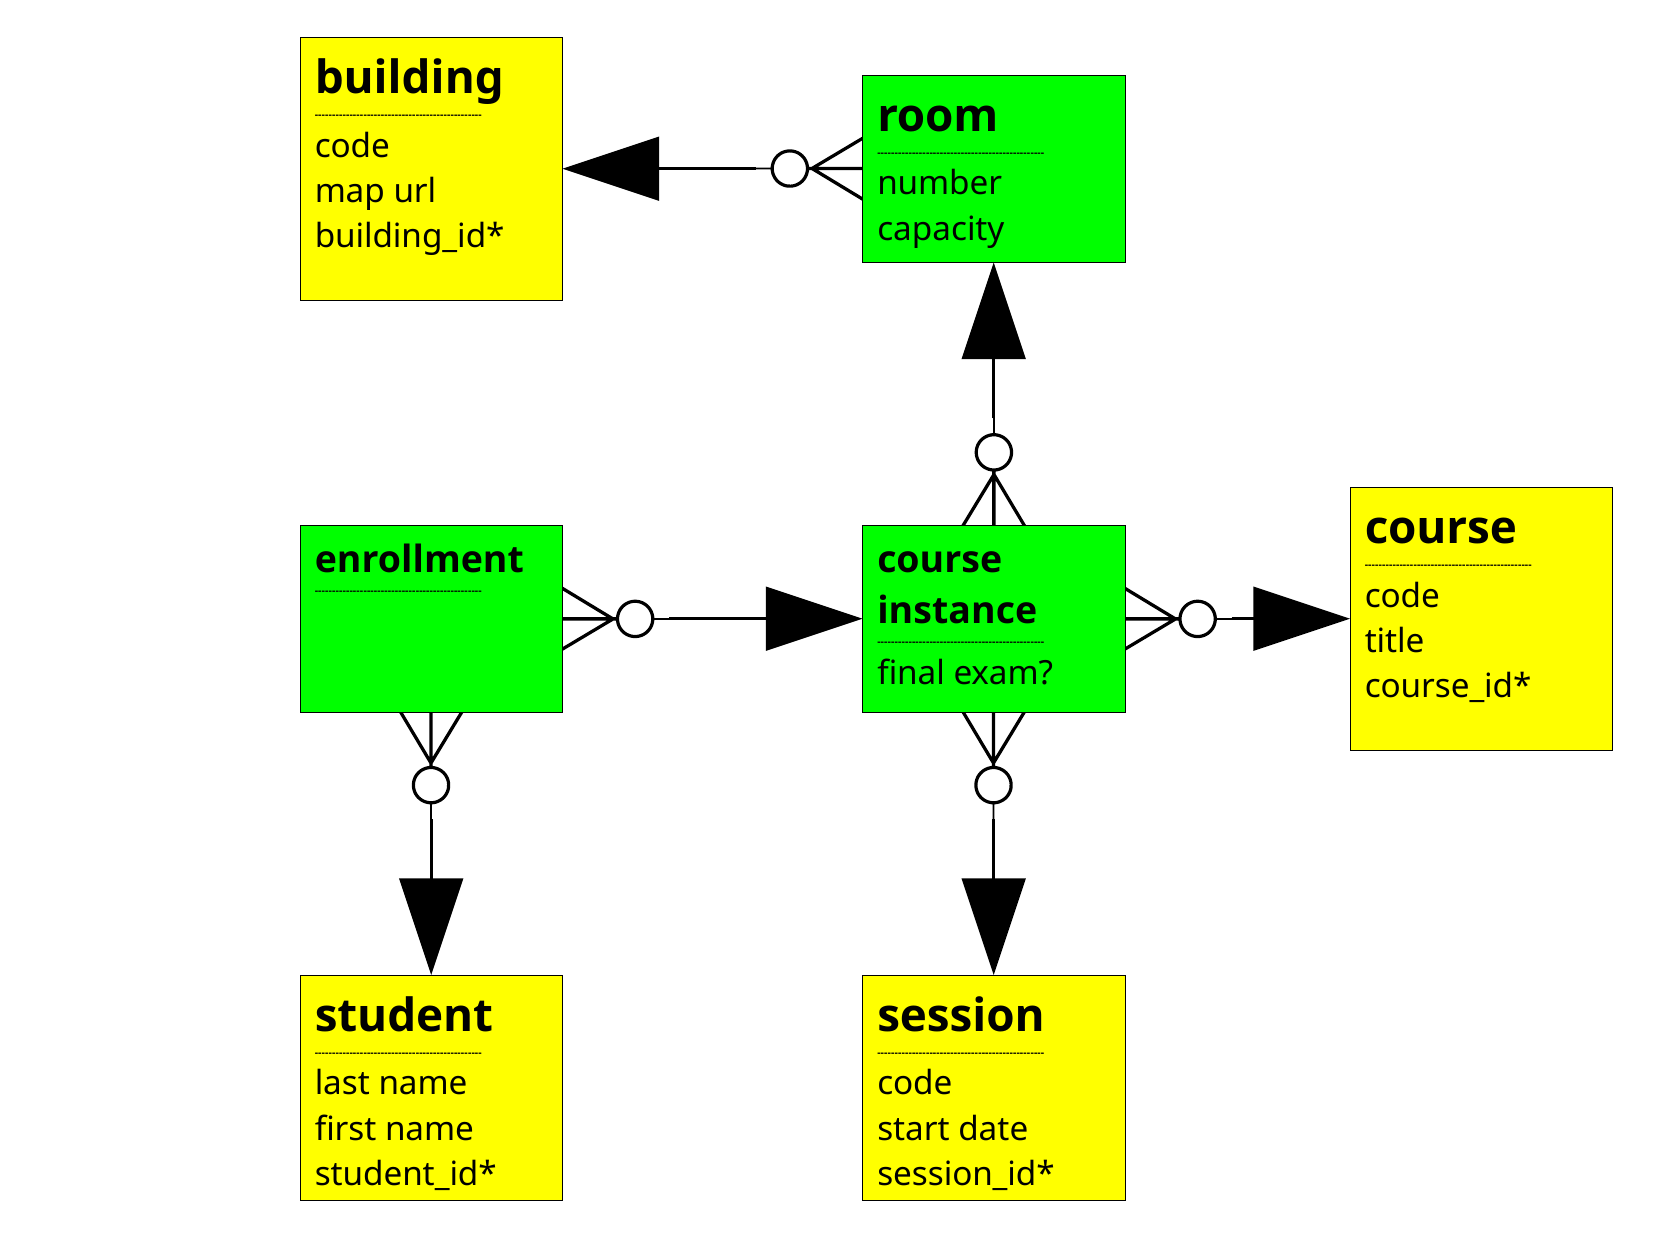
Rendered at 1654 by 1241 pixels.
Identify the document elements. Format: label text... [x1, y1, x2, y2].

text_box course instance ------------------------------------------------ final exam? [862, 525, 1126, 713]
text_box room ------------------------------------------------ number capacity [862, 75, 1126, 263]
text_box session ------------------------------------------------ code start date session_id* [862, 975, 1126, 1201]
text_box course ------------------------------------------------ code title course_id* [1350, 487, 1613, 751]
text_box enrollment ------------------------------------------------ [300, 525, 563, 713]
text_box student ------------------------------------------------ last name first name student_id* [300, 975, 563, 1201]
text_box building ------------------------------------------------ code map url building_id* [300, 37, 563, 301]
